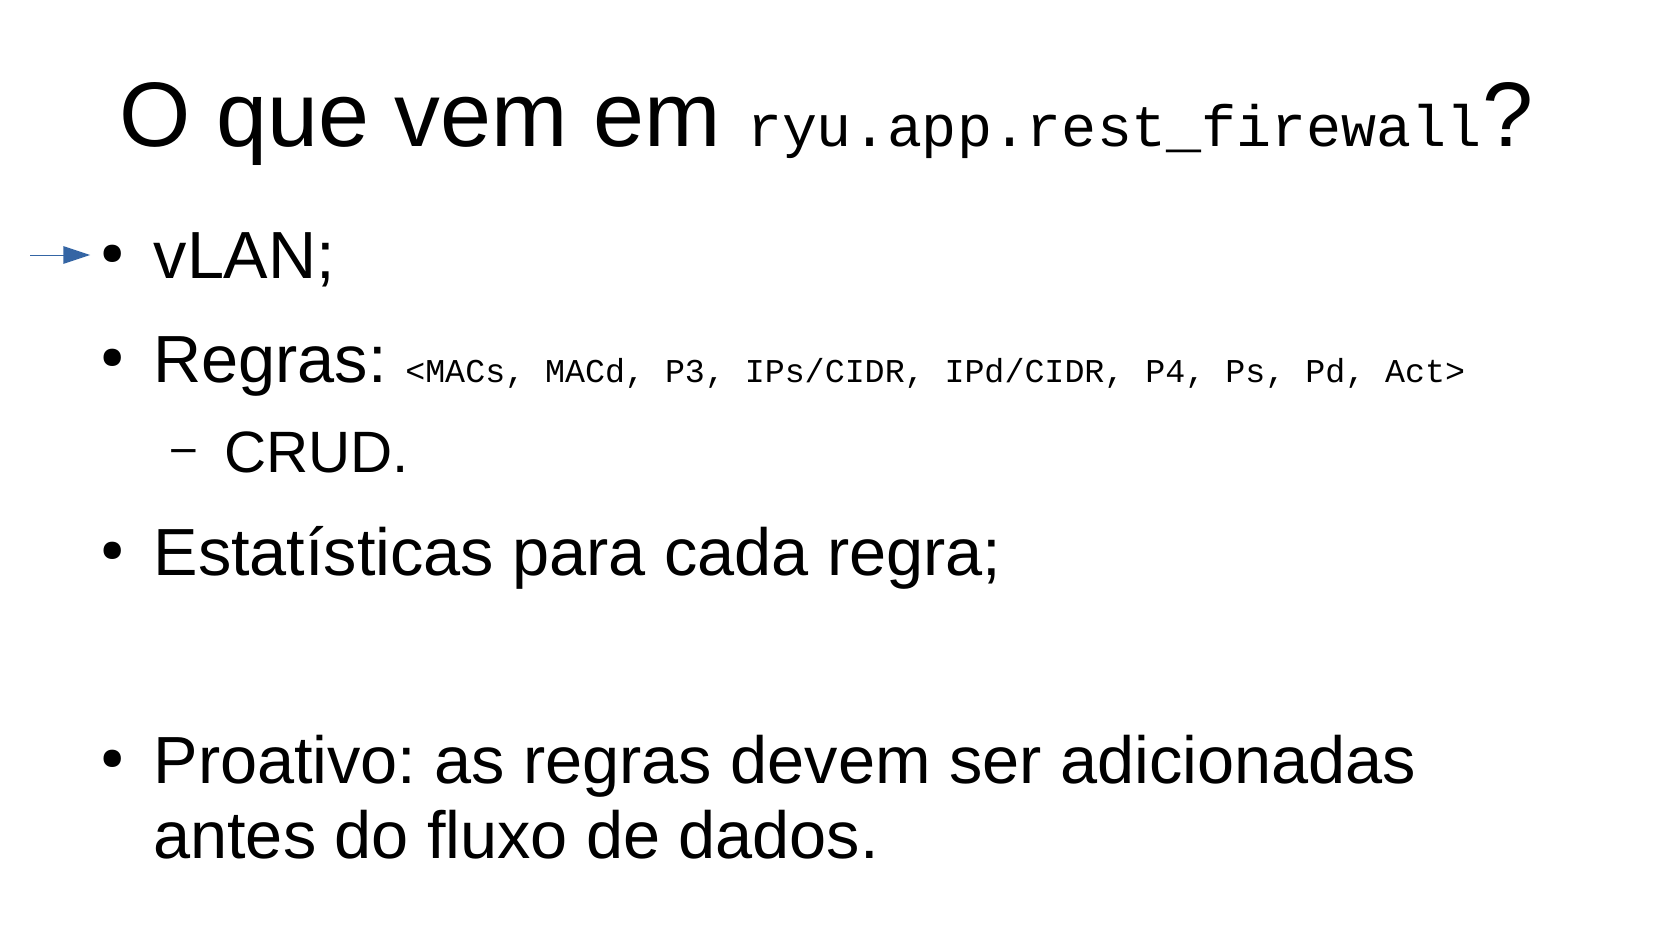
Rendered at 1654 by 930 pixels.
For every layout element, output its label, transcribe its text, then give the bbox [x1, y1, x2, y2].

list vLAN; Regras: <MACs, MACd, P3, IPs/CIDR, IPd/CIDR, P4, Ps, Pd, Act> CRUD. Estatísticas para cada regra; Proativo: as regras devem ser adicionadas antes do fluxo de dados. [82, 217, 1571, 885]
title O que vem em ryu.app.rest_firewall? [82, 37, 1571, 193]
